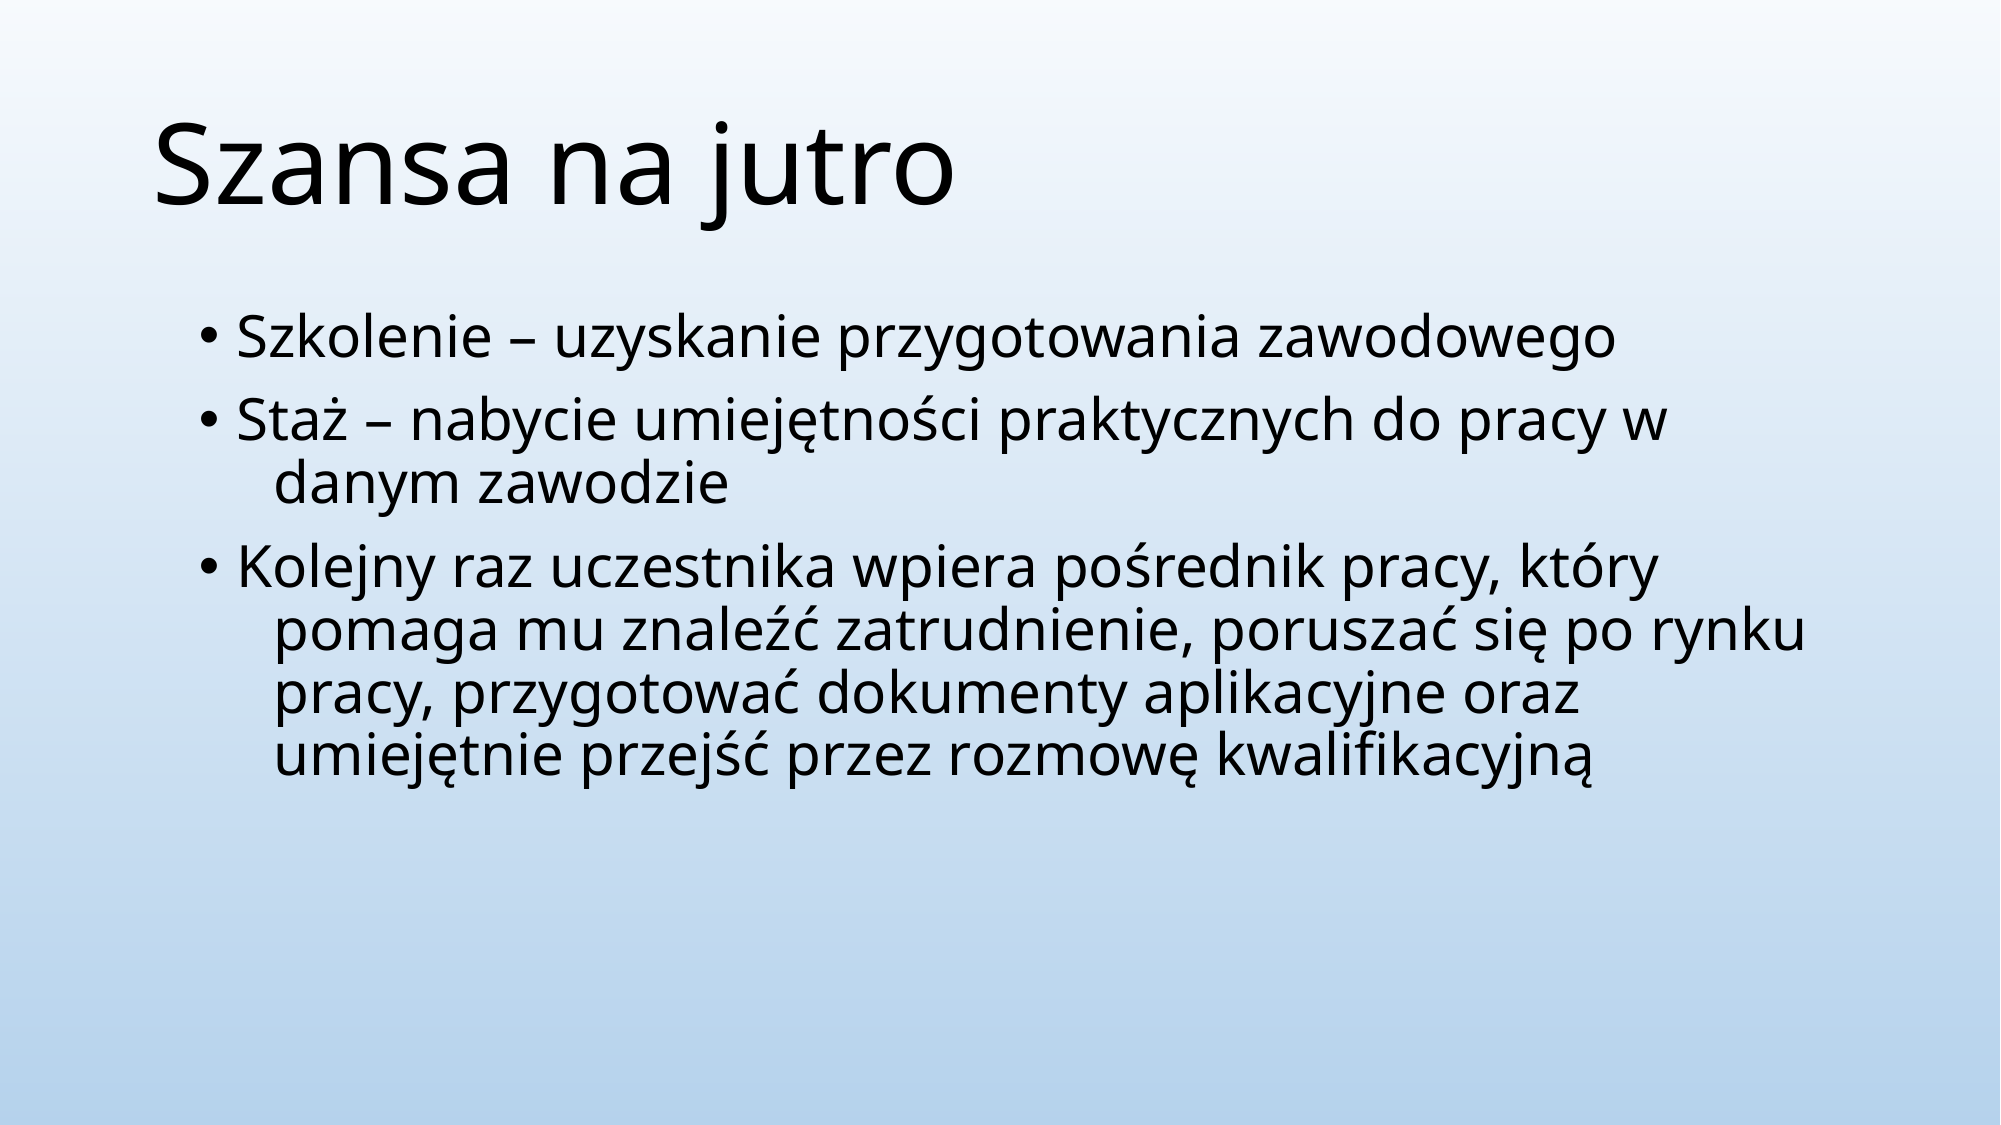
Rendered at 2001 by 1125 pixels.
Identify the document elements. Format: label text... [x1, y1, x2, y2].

title Szansa na jutro [137, 59, 1863, 278]
list Szkolenie – uzyskanie przygotowania zawodowego Staż – nabycie umiejętności praktycznych do pracy w danym zawodzie Kolejny raz uczestnika wpiera pośrednik pracy, który pomaga mu znaleźć zatrudnienie, poruszać się po rynku pracy, przygotować dokumenty aplikacyjne oraz umiejętnie przejść przez rozmowę kwalifikacyjną [183, 299, 1863, 1014]
